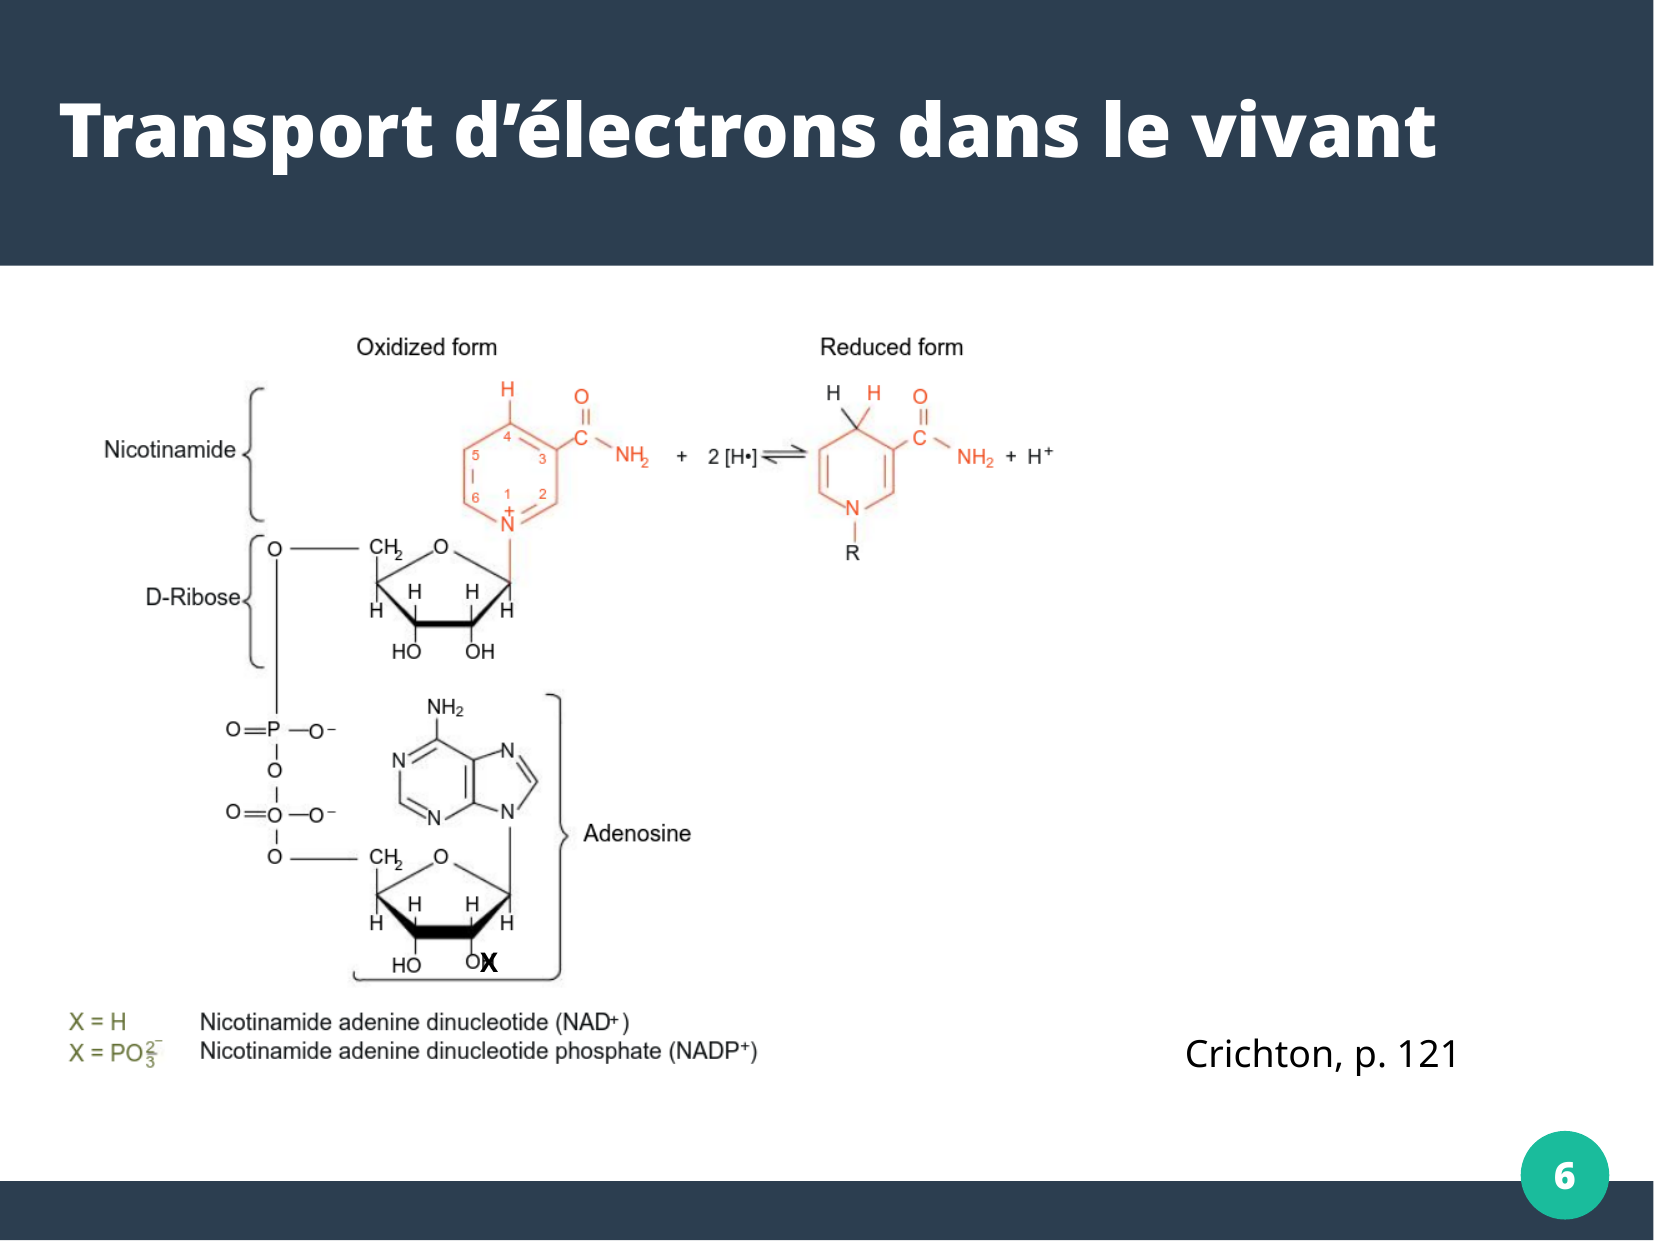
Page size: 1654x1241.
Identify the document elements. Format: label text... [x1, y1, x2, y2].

text_box Crichton, p. 121 [1170, 1020, 1576, 1079]
text_box X [480, 935, 496, 1010]
title Transport d’électrons dans le vivant [59, 49, 1595, 207]
picture [45, 314, 1081, 1089]
